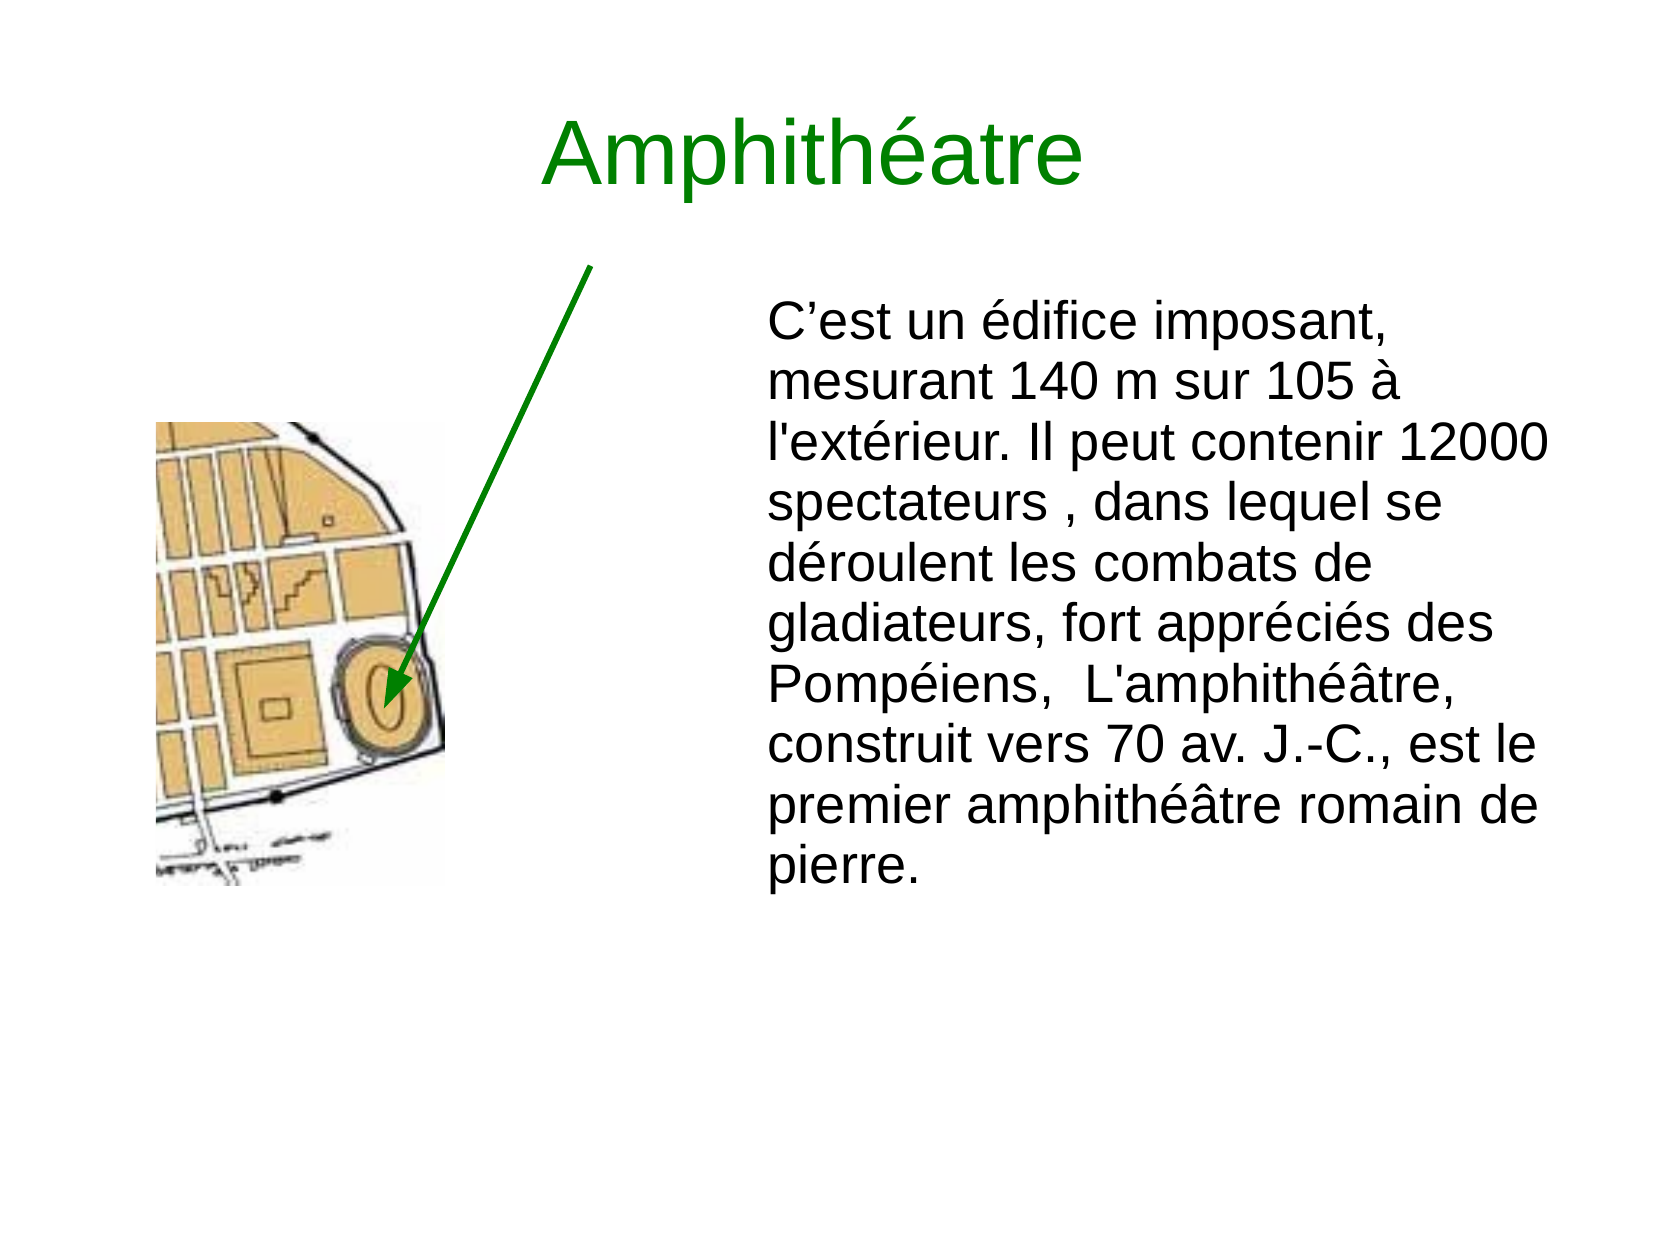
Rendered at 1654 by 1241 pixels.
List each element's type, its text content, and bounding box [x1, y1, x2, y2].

list C’est un édifice imposant, mesurant 140 m sur 105 à l'extérieur. Il peut contenir 12000 spectateurs , dans lequel se déroulent les combats de gladiateurs, fort appréciés des Pompéiens, L'amphithéâtre, construit vers 70 av. J.-C., est le premier amphithéâtre romain de pierre. [767, 290, 1571, 1109]
title Amphithéatre [82, 49, 1571, 257]
picture [155, 422, 502, 886]
